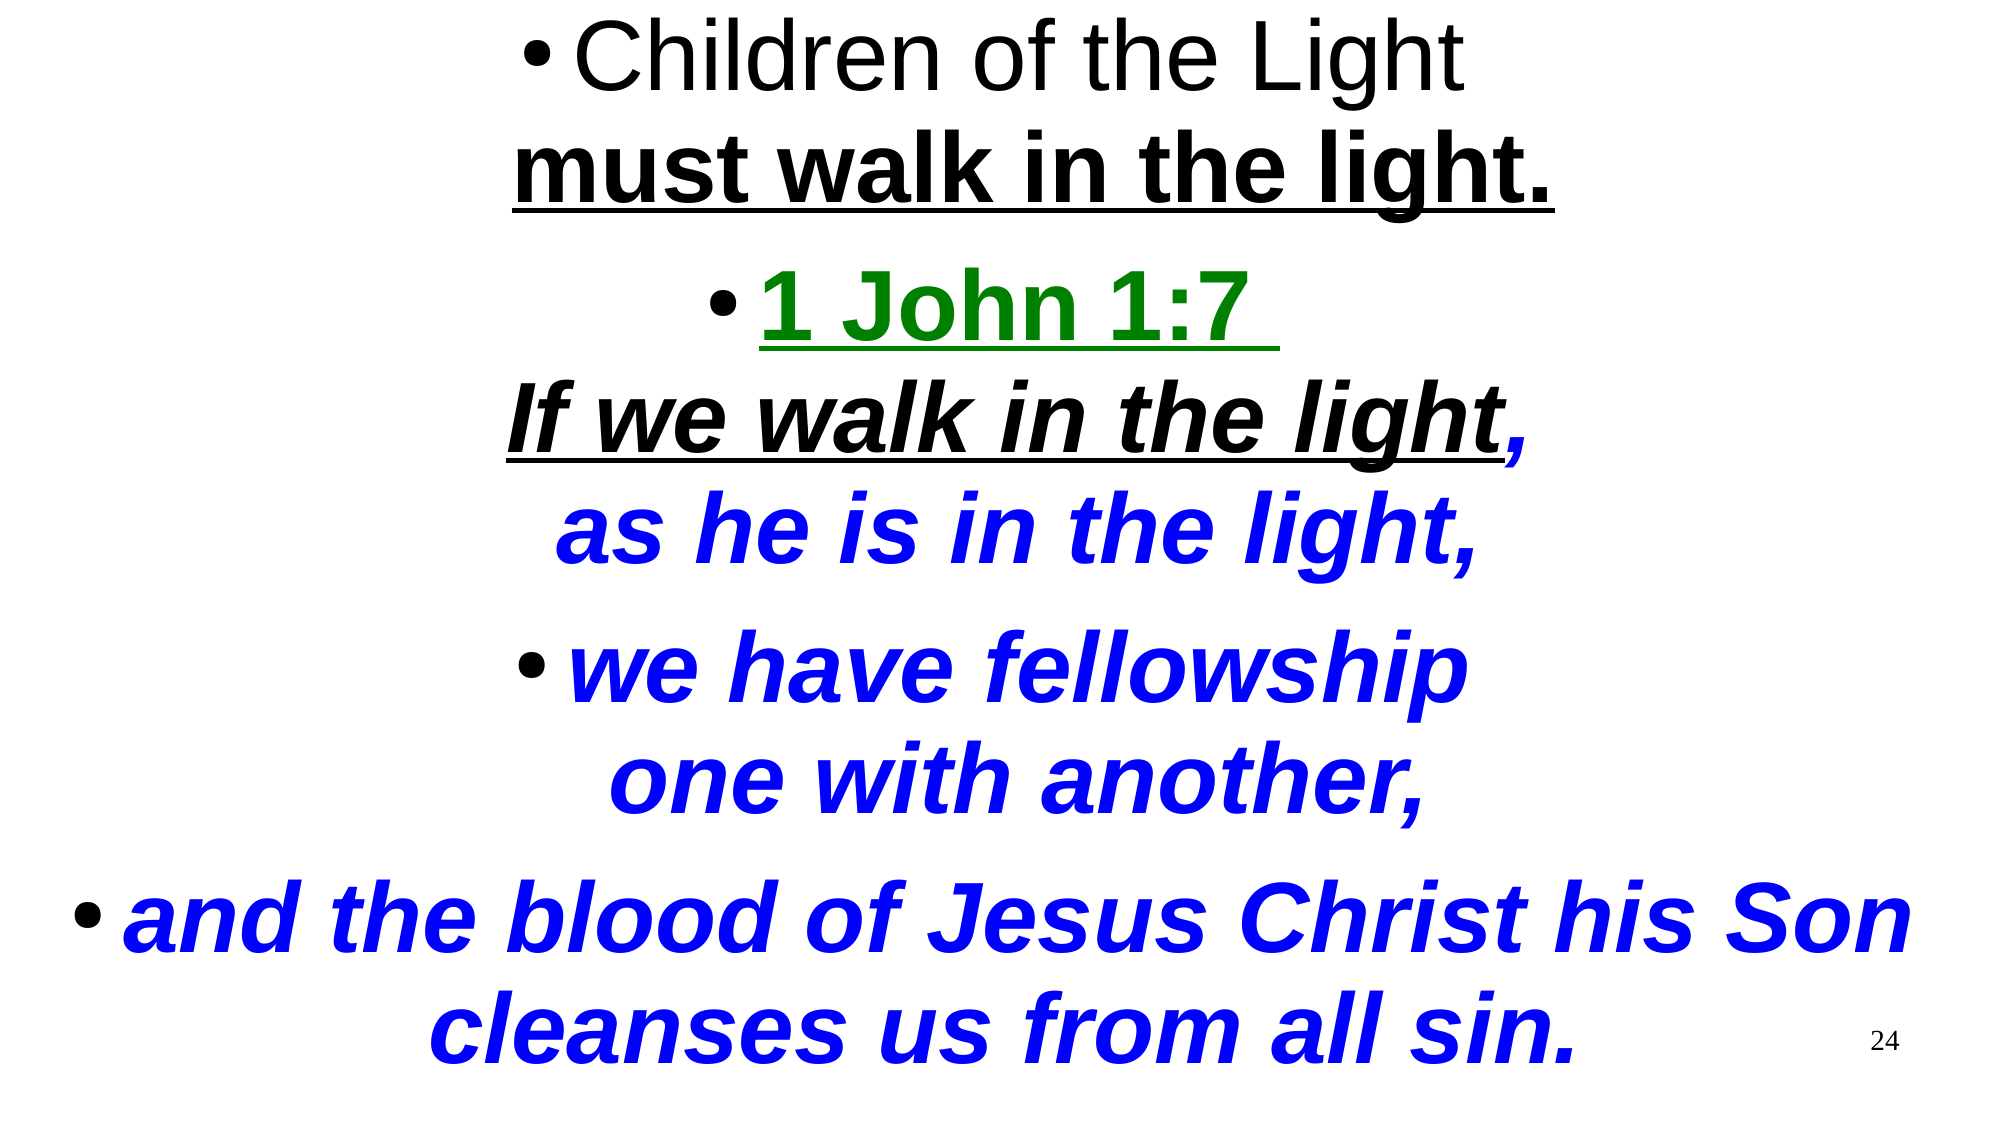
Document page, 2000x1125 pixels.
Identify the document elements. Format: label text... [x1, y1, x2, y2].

list Children of the Light must walk in the light. 1 John 1:7 If we walk in the light, as he is in the light, we have fellowship one with another, and the blood of Jesus Christ his Son cleanses us from all sin. [0, 0, 1996, 1123]
